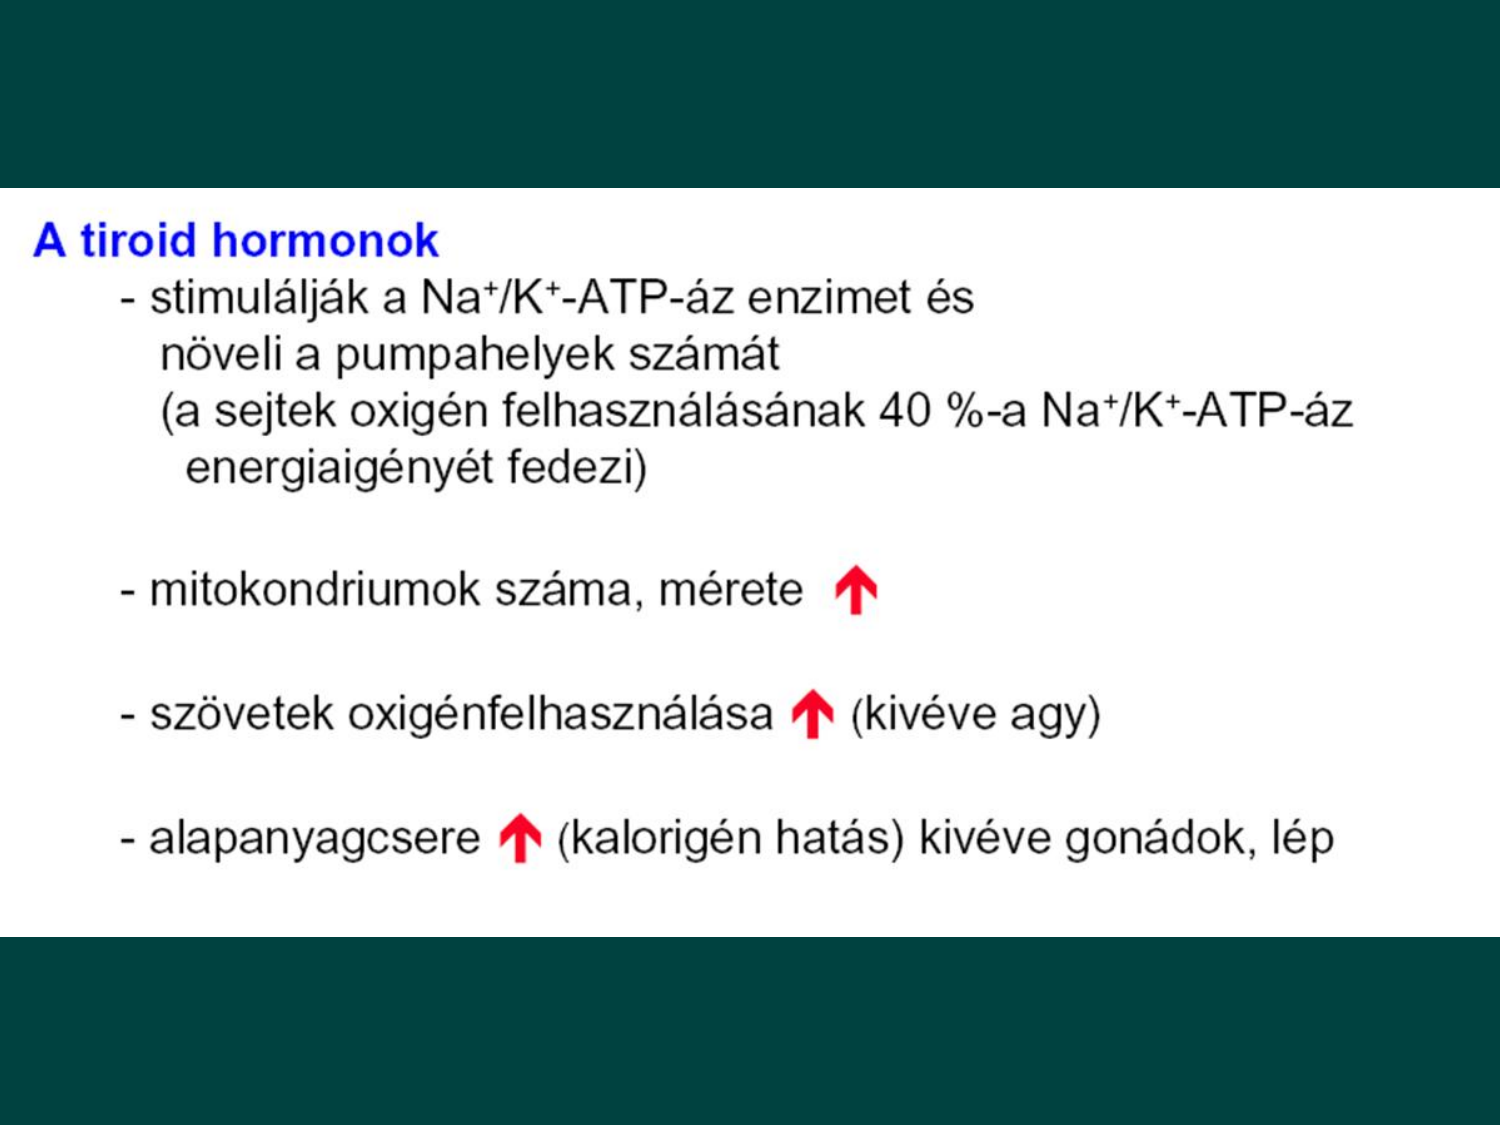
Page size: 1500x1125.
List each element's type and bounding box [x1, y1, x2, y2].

picture [0, 188, 1500, 937]
